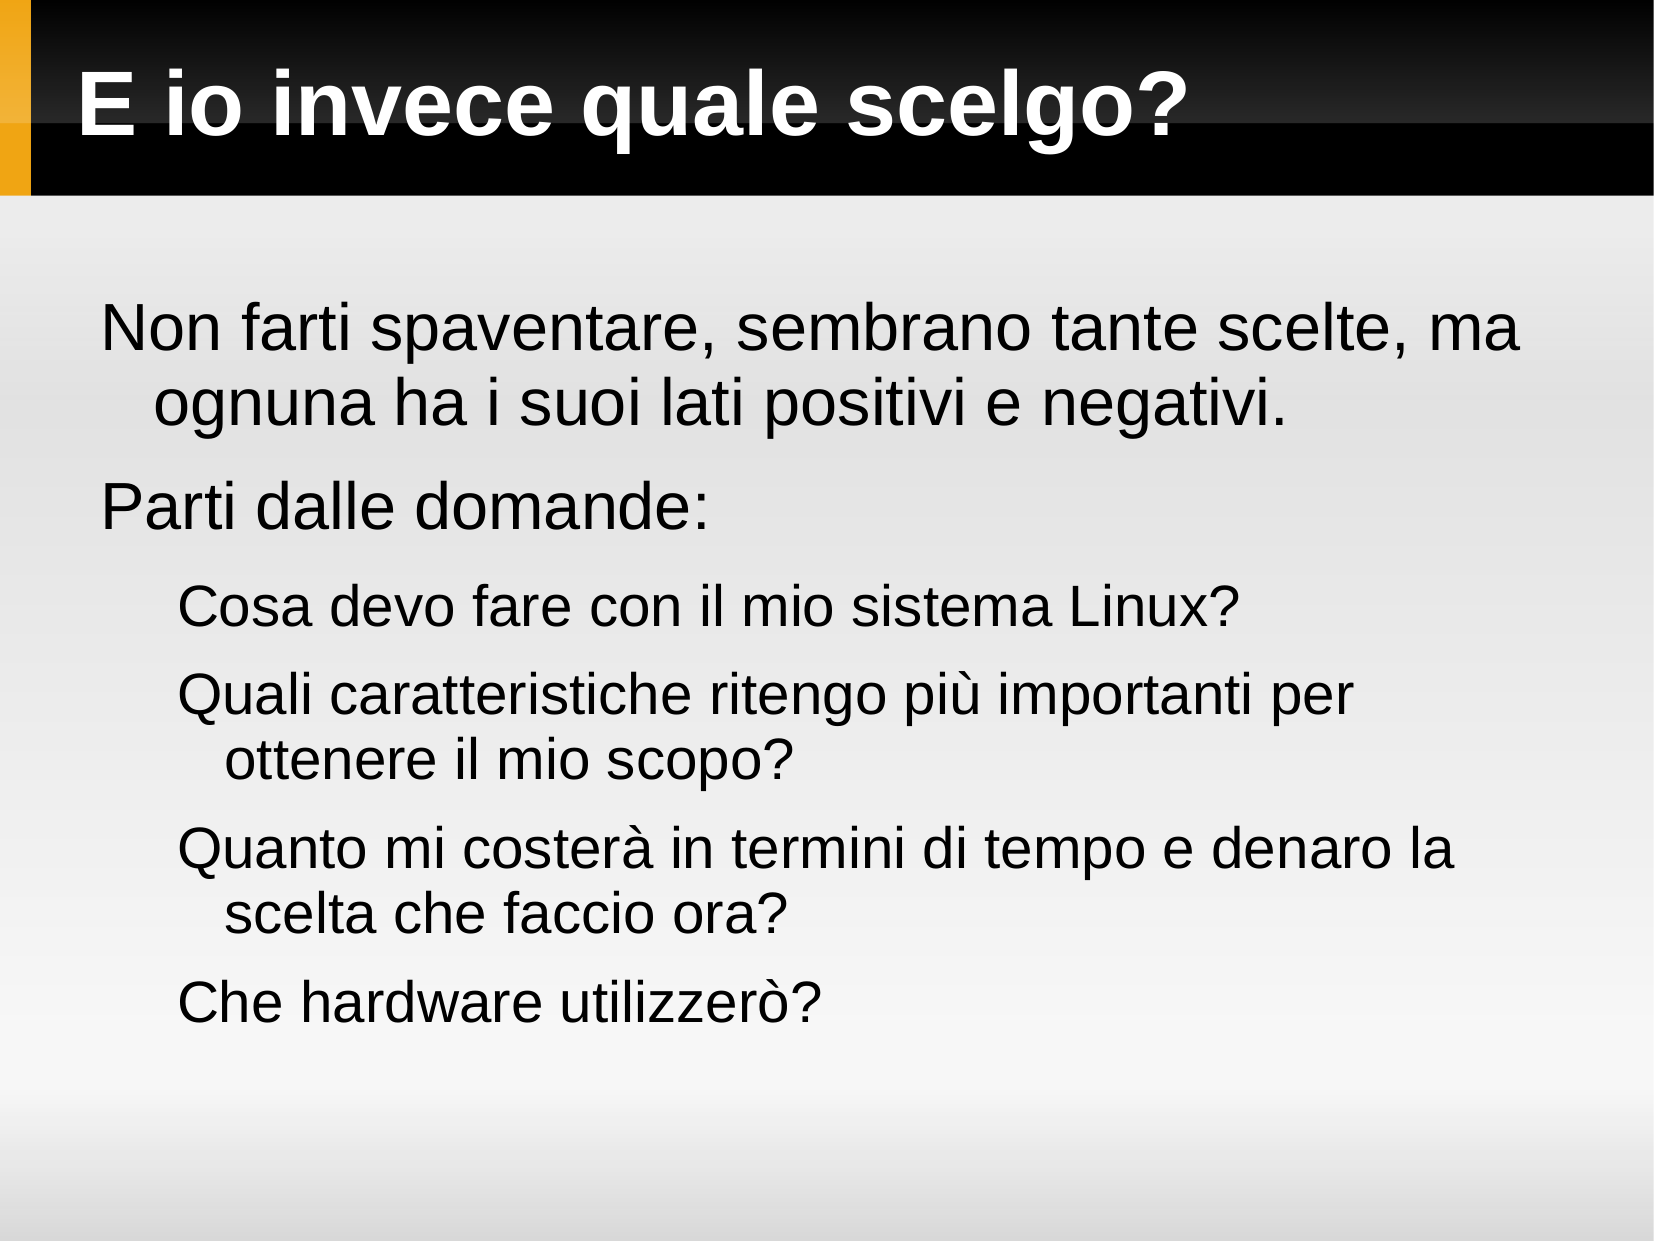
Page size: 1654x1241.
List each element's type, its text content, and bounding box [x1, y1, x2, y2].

list Non farti spaventare, sembrano tante scelte, ma ognuna ha i suoi lati positivi e negativi. Parti dalle domande: Cosa devo fare con il mio sistema Linux? Quali caratteristiche ritengo più importanti per ottenere il mio scopo? Quanto mi costerà in termini di tempo e denaro la scelta che faccio ora? Che hardware utilizzerò? [82, 290, 1571, 1094]
title E io invece quale scelgo? [76, 7, 1565, 200]
picture [0, 0, 1654, 1241]
